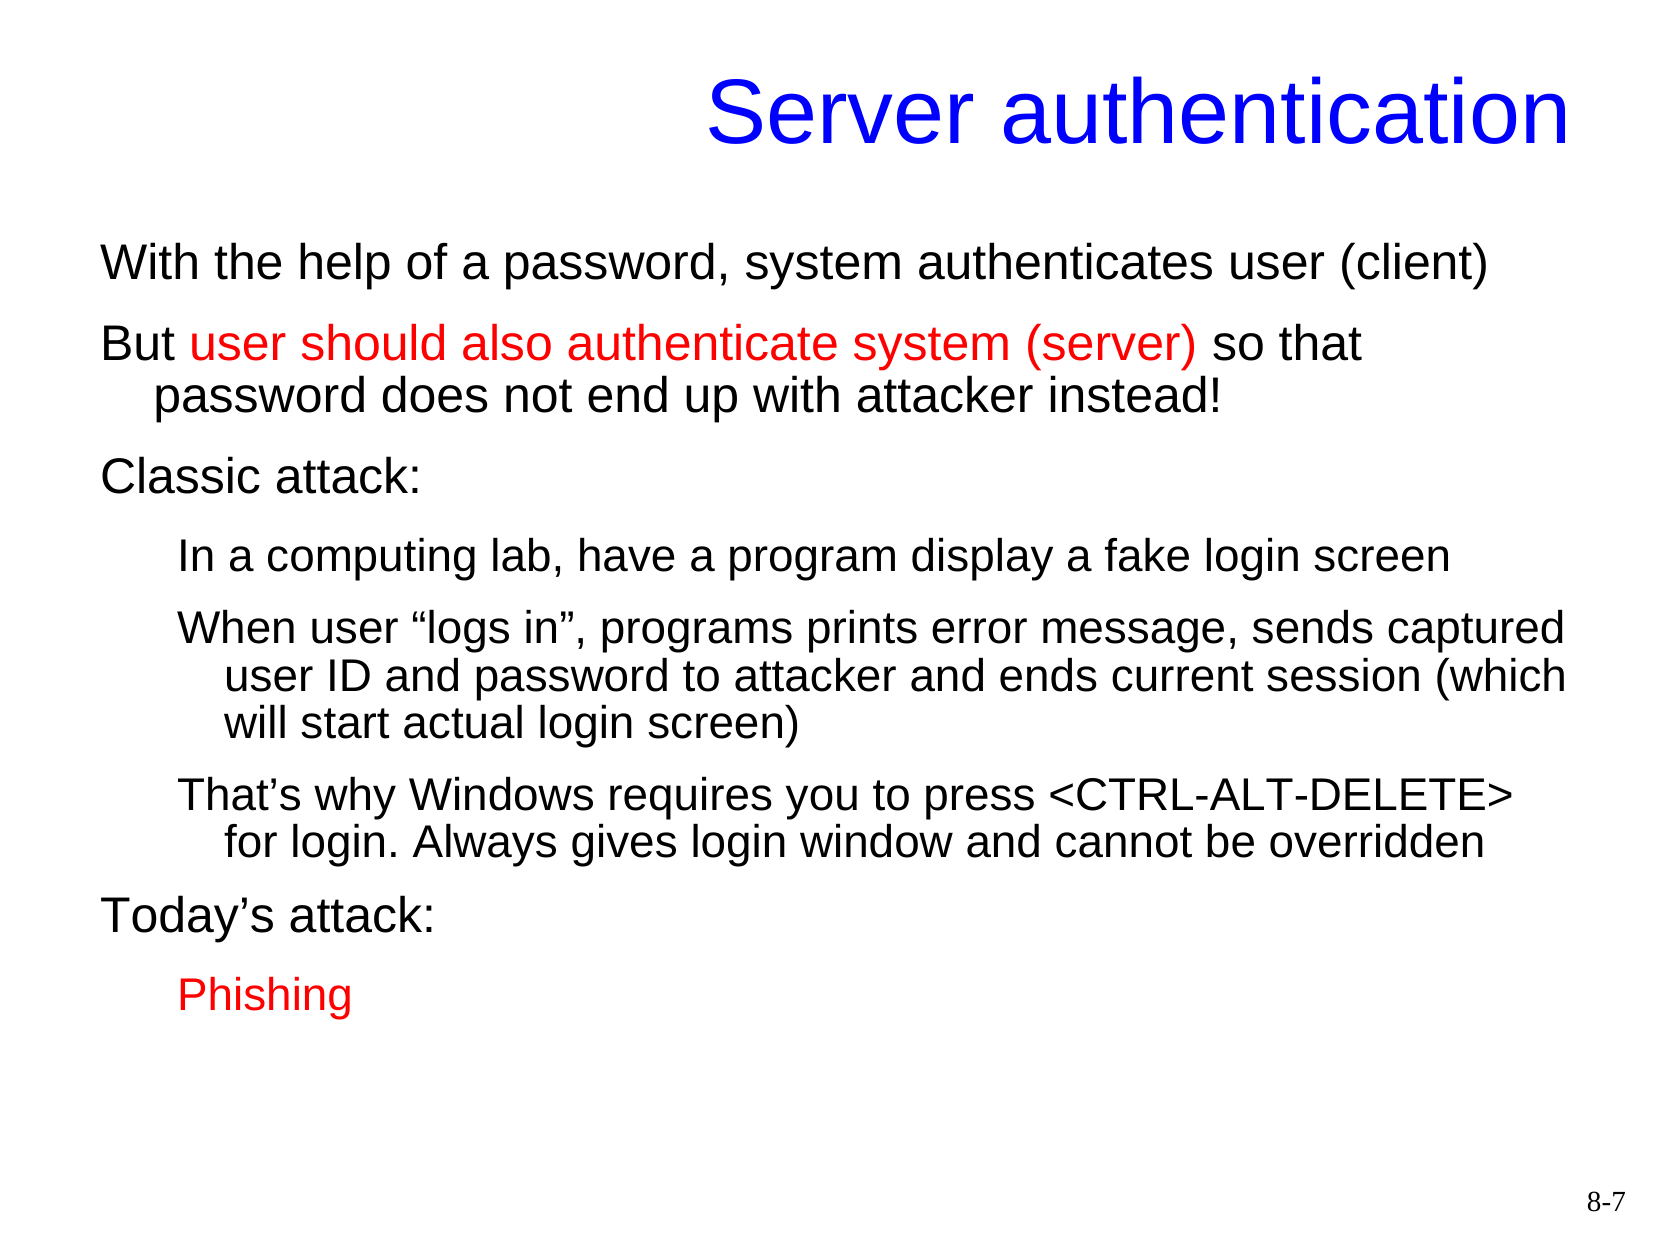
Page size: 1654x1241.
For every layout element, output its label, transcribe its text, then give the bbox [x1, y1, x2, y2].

title Server authentication [84, 11, 1573, 218]
list With the help of a password, system authenticates user (client) But user should also authenticate system (server) so that password does not end up with attacker instead! Classic attack: In a computing lab, have a program display a fake login screen When user “logs in”, programs prints error message, sends captured user ID and password to attacker and ends current session (which will start actual login screen) That’s why Windows requires you to press <CTRL-ALT-DELETE> for login. Always gives login window and cannot be overridden Today’s attack: Phishing [82, 237, 1571, 1170]
